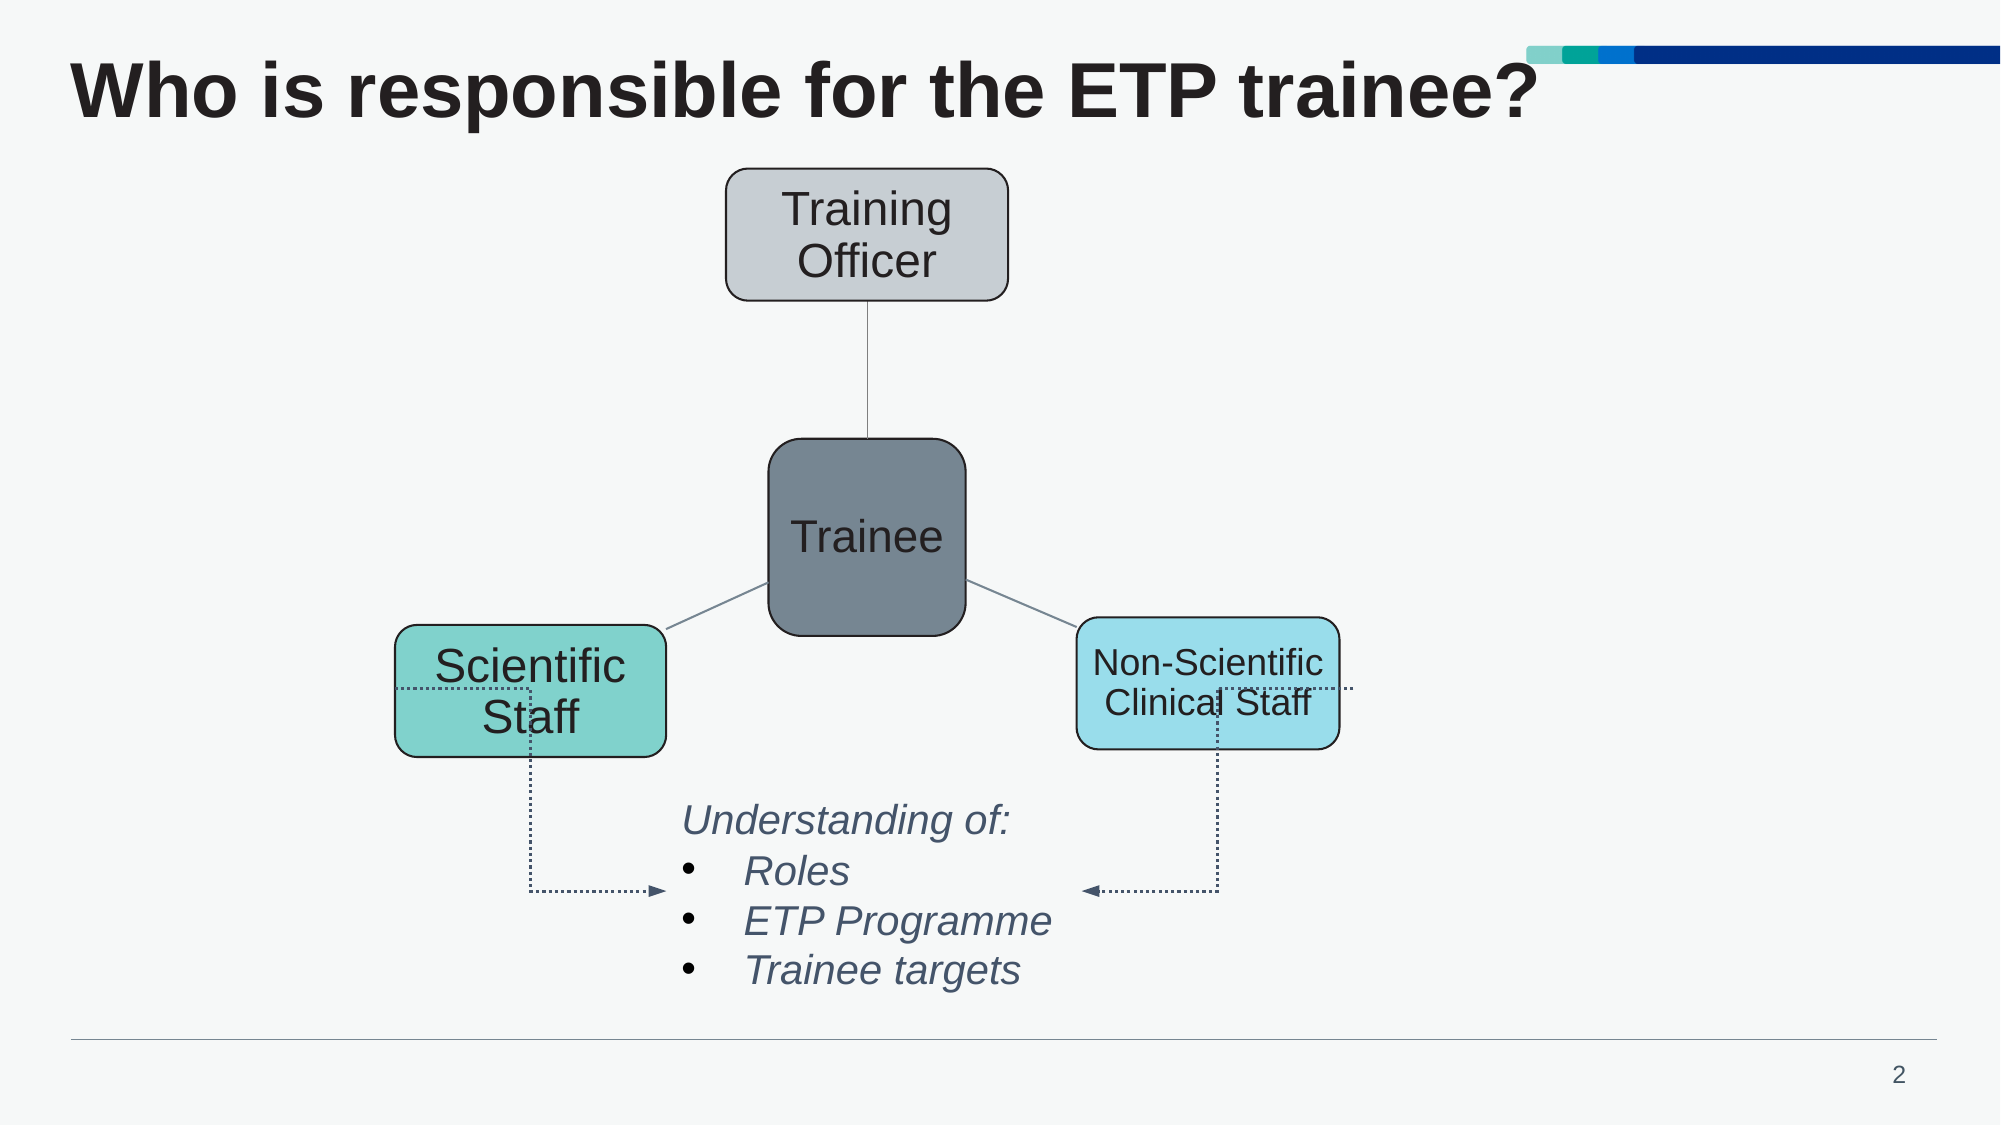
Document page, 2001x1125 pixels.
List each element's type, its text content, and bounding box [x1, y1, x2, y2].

text_box Understanding of: Roles ETP Programme Trainee targets [666, 785, 1131, 1003]
text_box Training Officer [726, 168, 1009, 301]
text_box Non-Scientific Clinical Staff [1076, 617, 1340, 750]
title Who is responsible for the ETP trainee? [93, 74, 1965, 145]
text_box Scientific Staff [395, 624, 667, 758]
text_box Trainee [768, 438, 966, 636]
